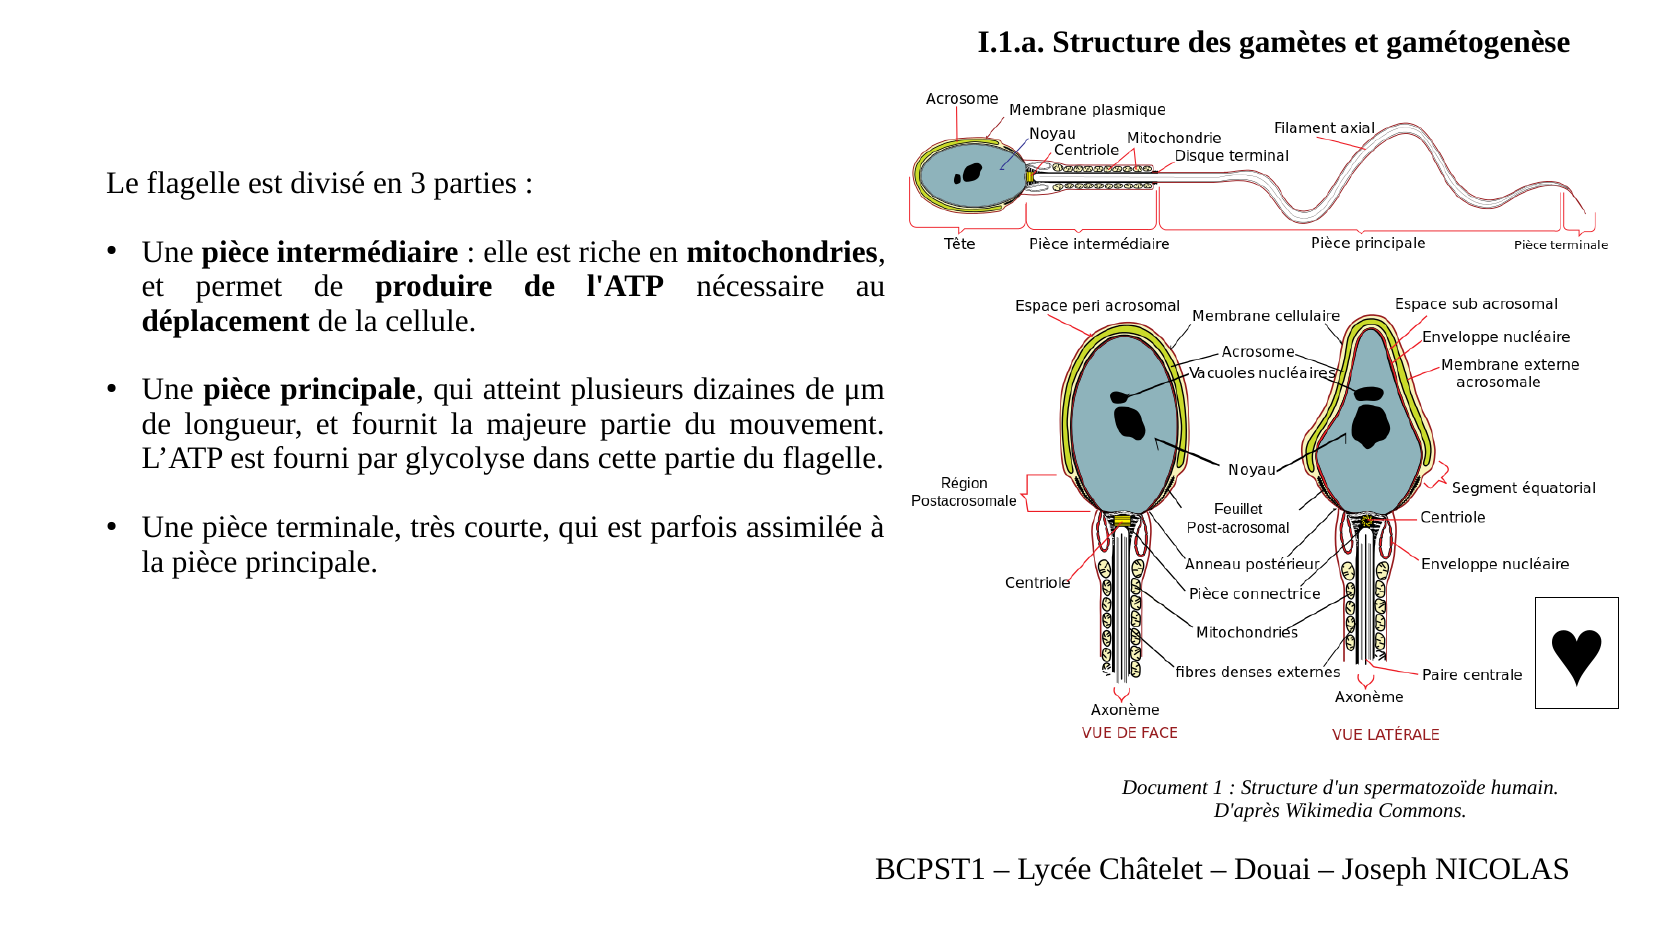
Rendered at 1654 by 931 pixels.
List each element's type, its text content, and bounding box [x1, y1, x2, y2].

text_box BCPST1 – Lycée Châtelet – Douai – Joseph NICOLAS [637, 832, 1571, 905]
text_box I.1.a. Structure des gamètes et gamétogenèse [401, 5, 1572, 78]
text_box Le flagelle est divisé en 3 parties : Une pièce intermédiaire : elle est riche en mitochondries, et permet de produire de l'ATP nécessaire au déplacement de la cellule. Une pièce principale, qui atteint plusieurs dizaines de μm de longueur, et fournit la majeure partie du mouvement. L’ATP est fourni par glycolyse dans cette partie du flagelle. Une pièce terminale, très courte, qui est parfois assimilée à la pièce principale. [106, 165, 886, 718]
text_box ♥ [1535, 597, 1619, 709]
text_box Document 1 : Structure d'un spermatozoïde humain. D'après Wikimedia Commons. [1110, 777, 1571, 845]
picture [897, 70, 1619, 777]
